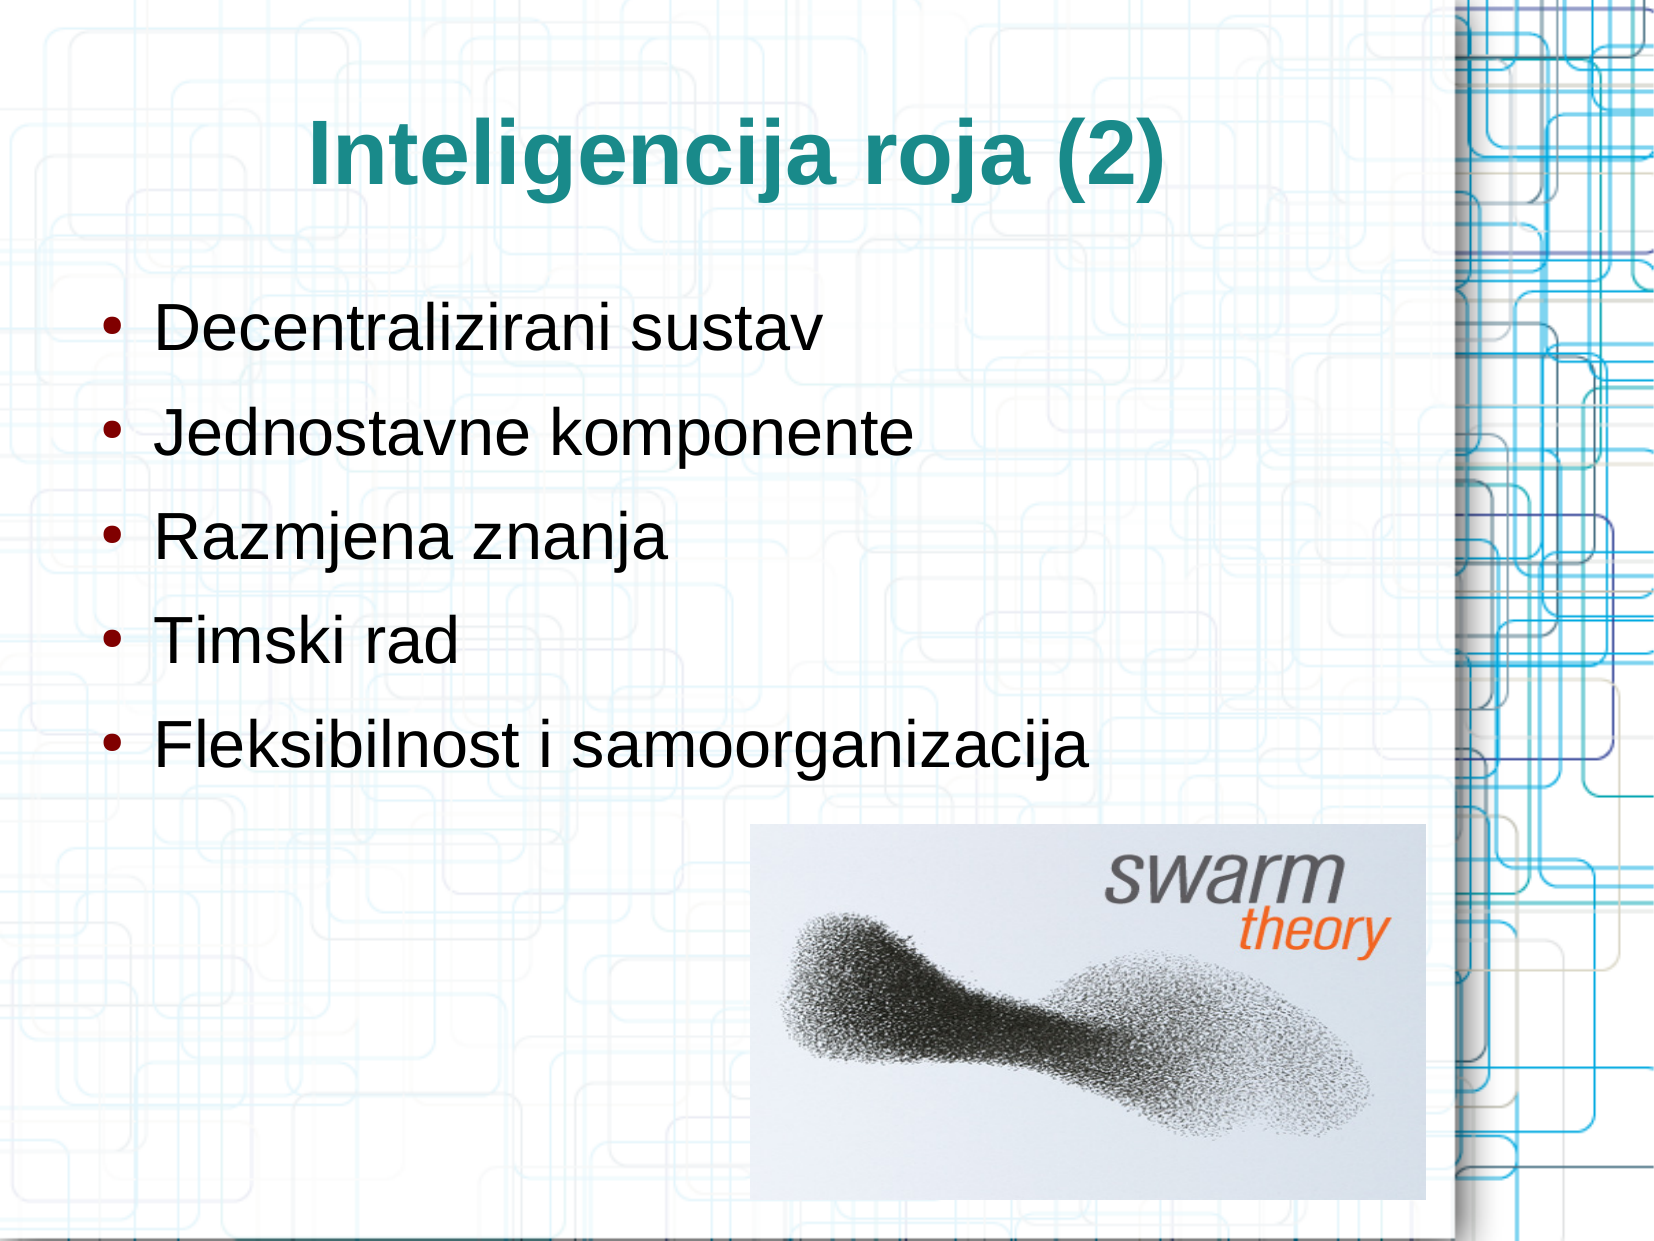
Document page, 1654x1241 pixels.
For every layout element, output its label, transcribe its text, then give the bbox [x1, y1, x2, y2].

title Inteligencija roja (2) [59, 56, 1418, 250]
list Decentralizirani sustav Jednostavne komponente Razmjena znanja Timski rad Fleksibilnost i samoorganizacija [82, 290, 1426, 826]
picture [0, 0, 1654, 1241]
